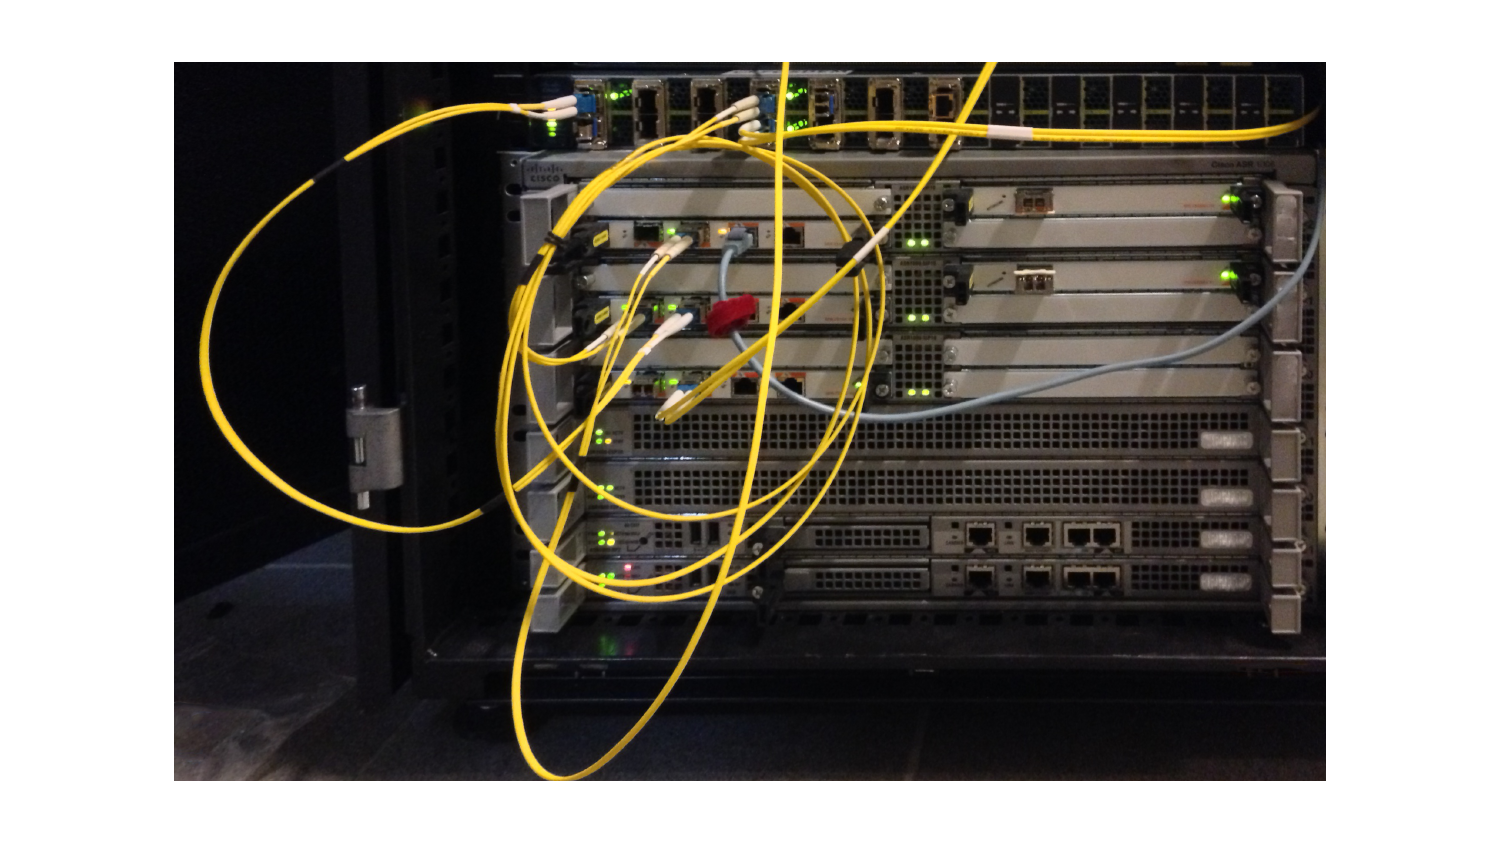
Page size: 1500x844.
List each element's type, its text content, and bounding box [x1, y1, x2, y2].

title Picture here [71, 55, 1441, 177]
picture [174, 62, 1326, 781]
